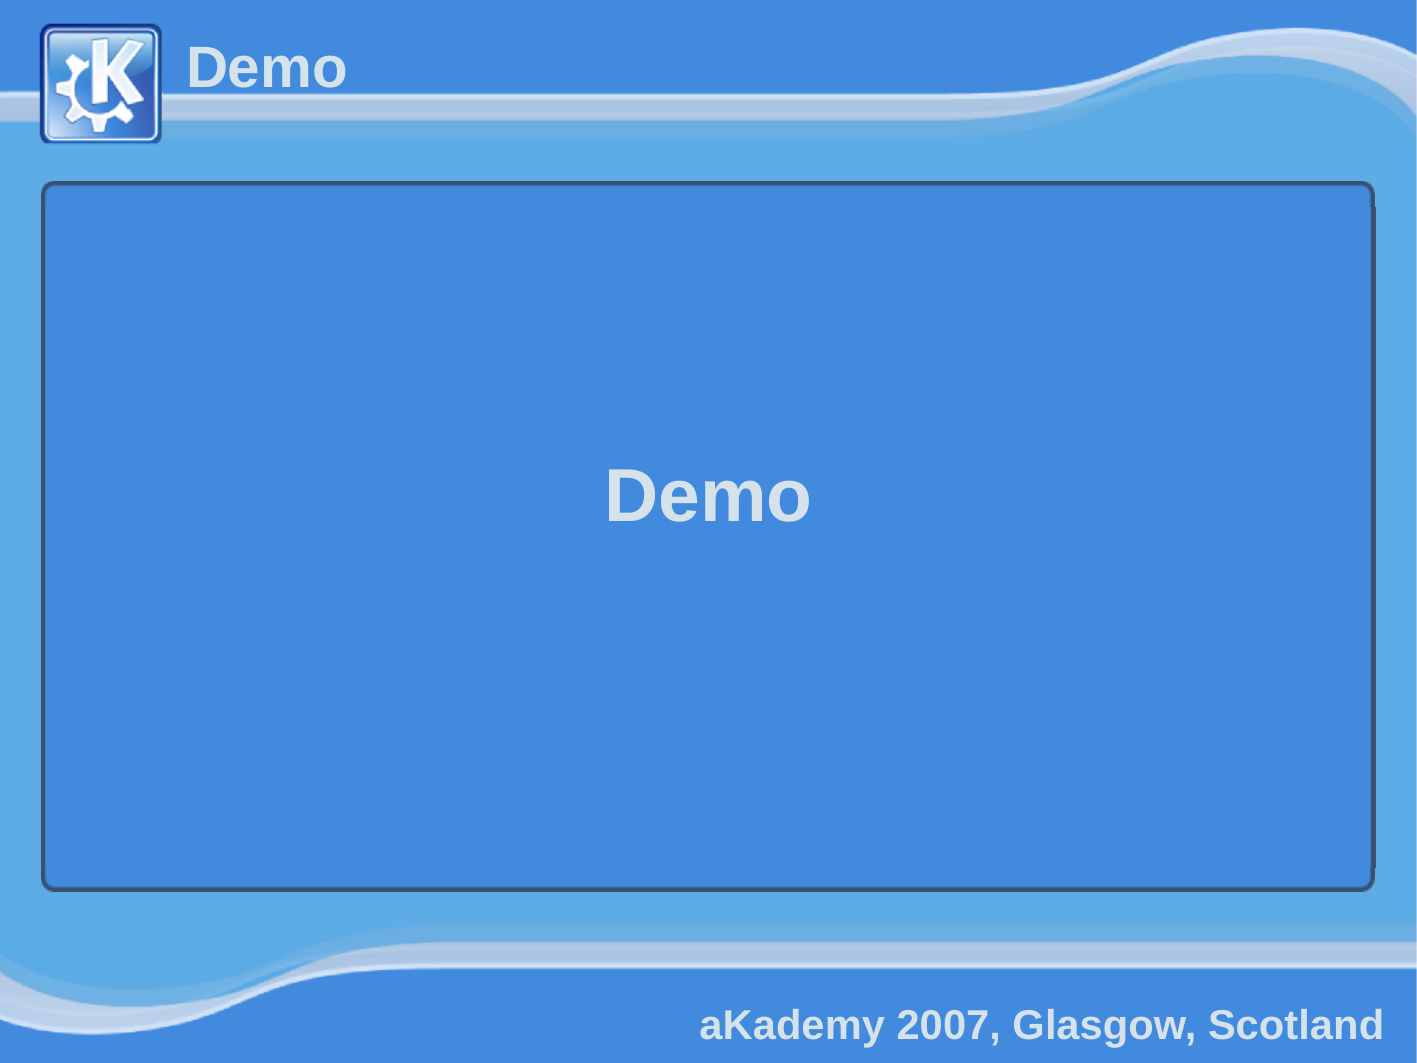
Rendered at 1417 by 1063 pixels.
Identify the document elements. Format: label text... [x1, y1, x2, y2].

text_box Demo [171, 27, 1048, 105]
picture [0, 0, 1417, 1063]
text_box Demo [58, 194, 1359, 881]
